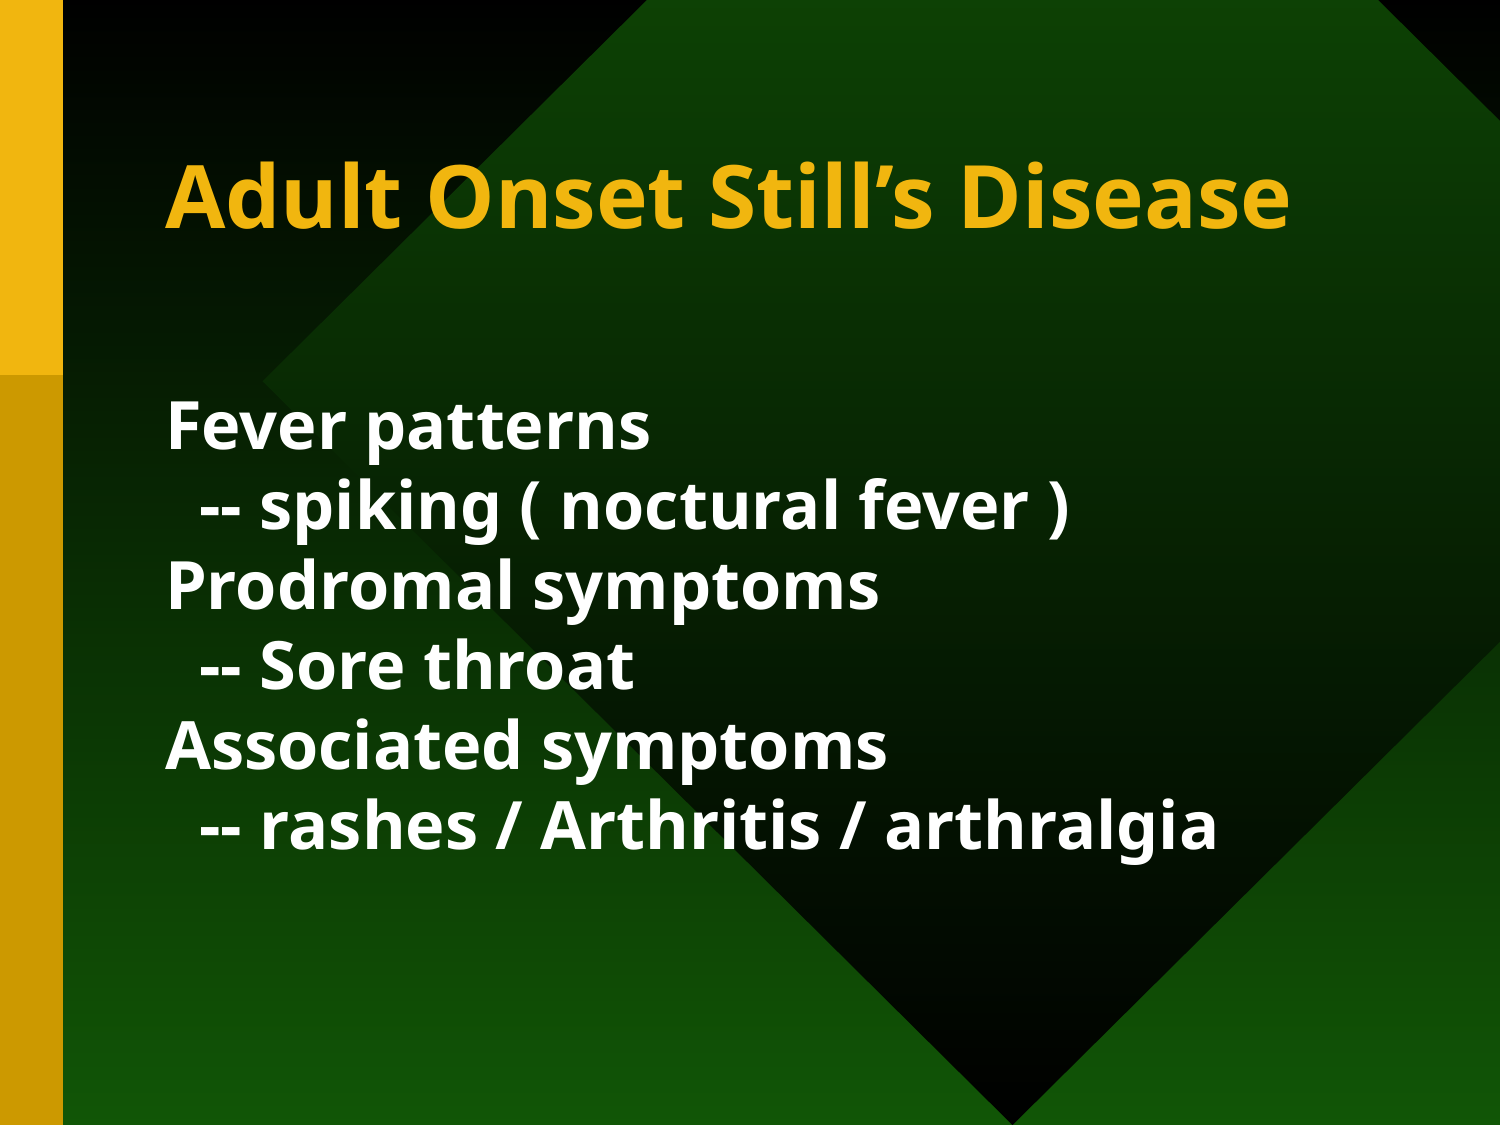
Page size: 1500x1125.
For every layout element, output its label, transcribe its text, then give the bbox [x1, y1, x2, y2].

list Fever patterns -- spiking ( noctural fever ) Prodromal symptoms -- Sore throat Associated symptoms -- rashes / Arthritis / arthralgia [150, 375, 1388, 976]
title Adult Onset Still’s Disease [150, 99, 1388, 288]
